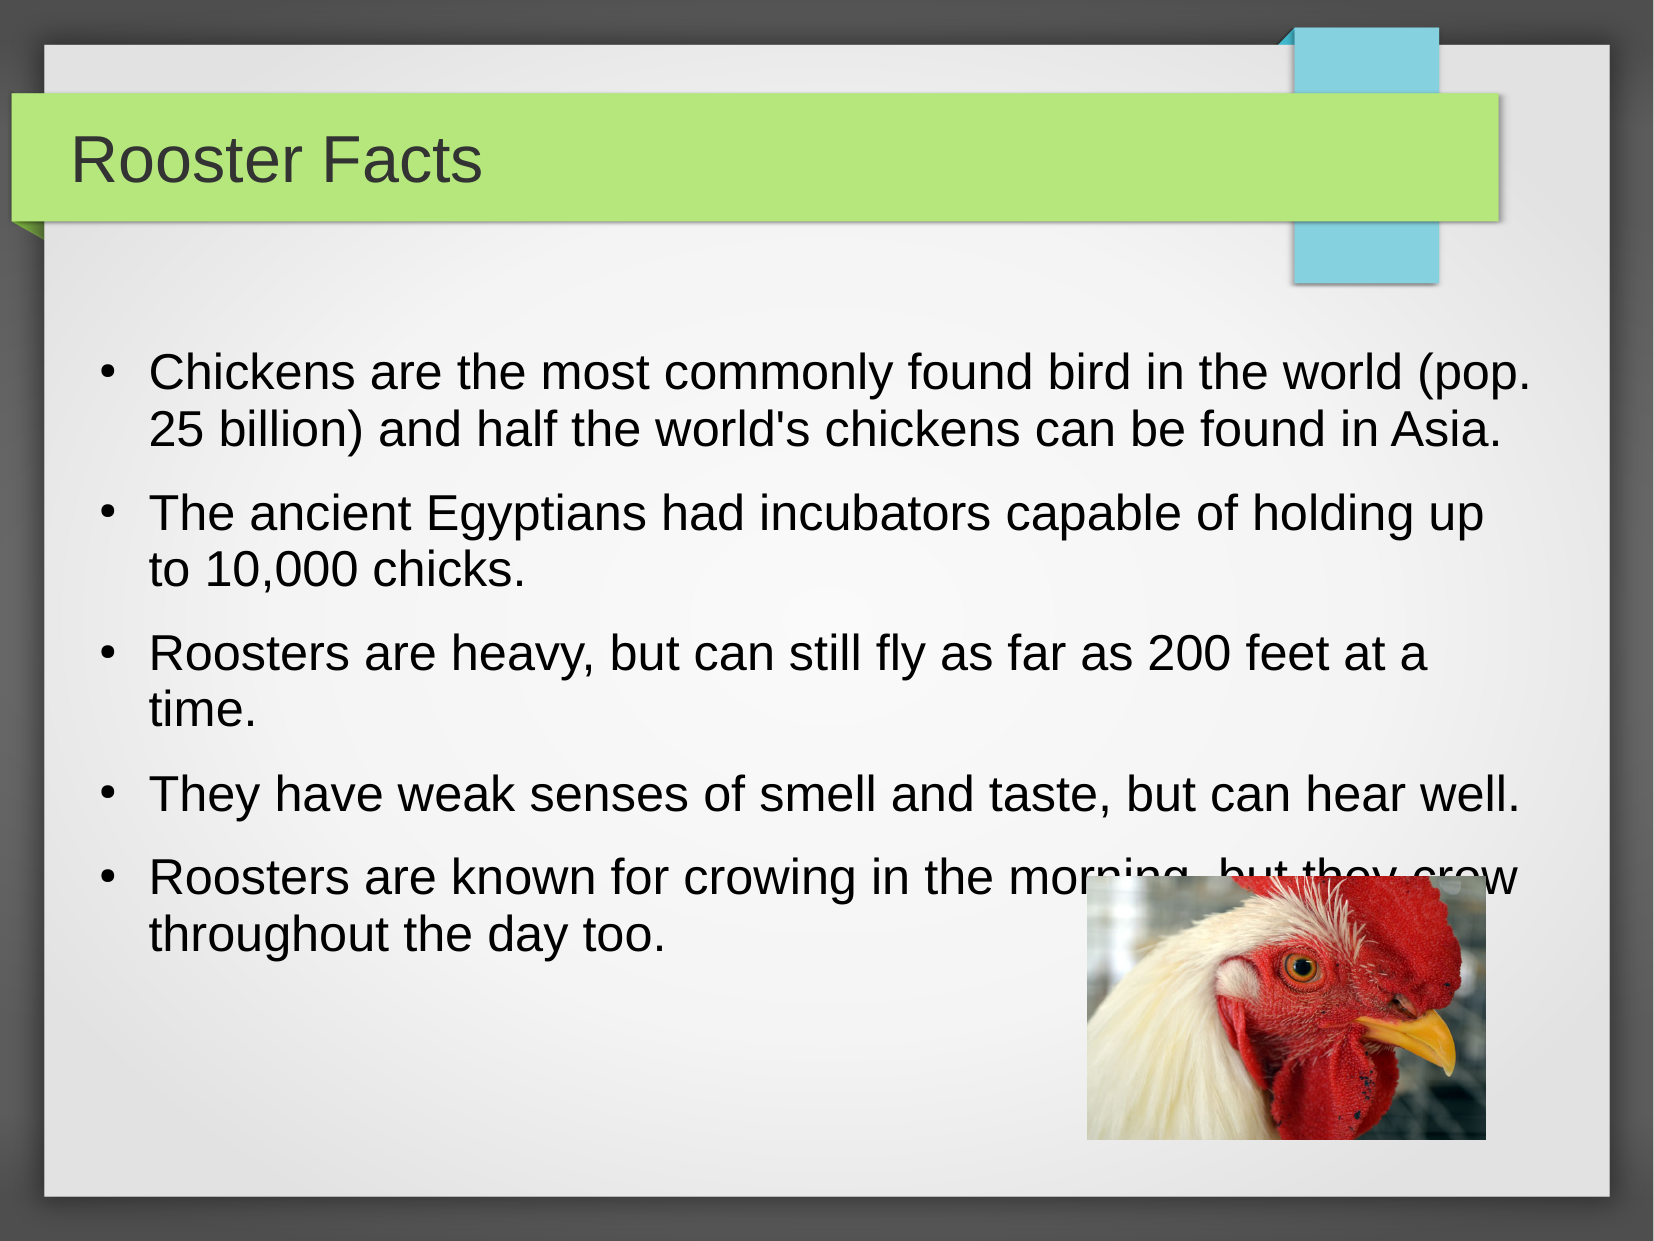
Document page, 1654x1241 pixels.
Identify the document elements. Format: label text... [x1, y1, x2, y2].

picture [0, 0, 1654, 1241]
list Chickens are the most commonly found bird in the world (pop. 25 billion) and half the world's chickens can be found in Asia. The ancient Egyptians had incubators capable of holding up to 10,000 chicks. Roosters are heavy, but can still fly as far as 200 feet at a time. They have weak senses of smell and taste, but can hear well. Roosters are known for crowing in the morning, but they crow throughout the day too. [82, 343, 1538, 1063]
title Rooster Facts [70, 106, 1229, 213]
